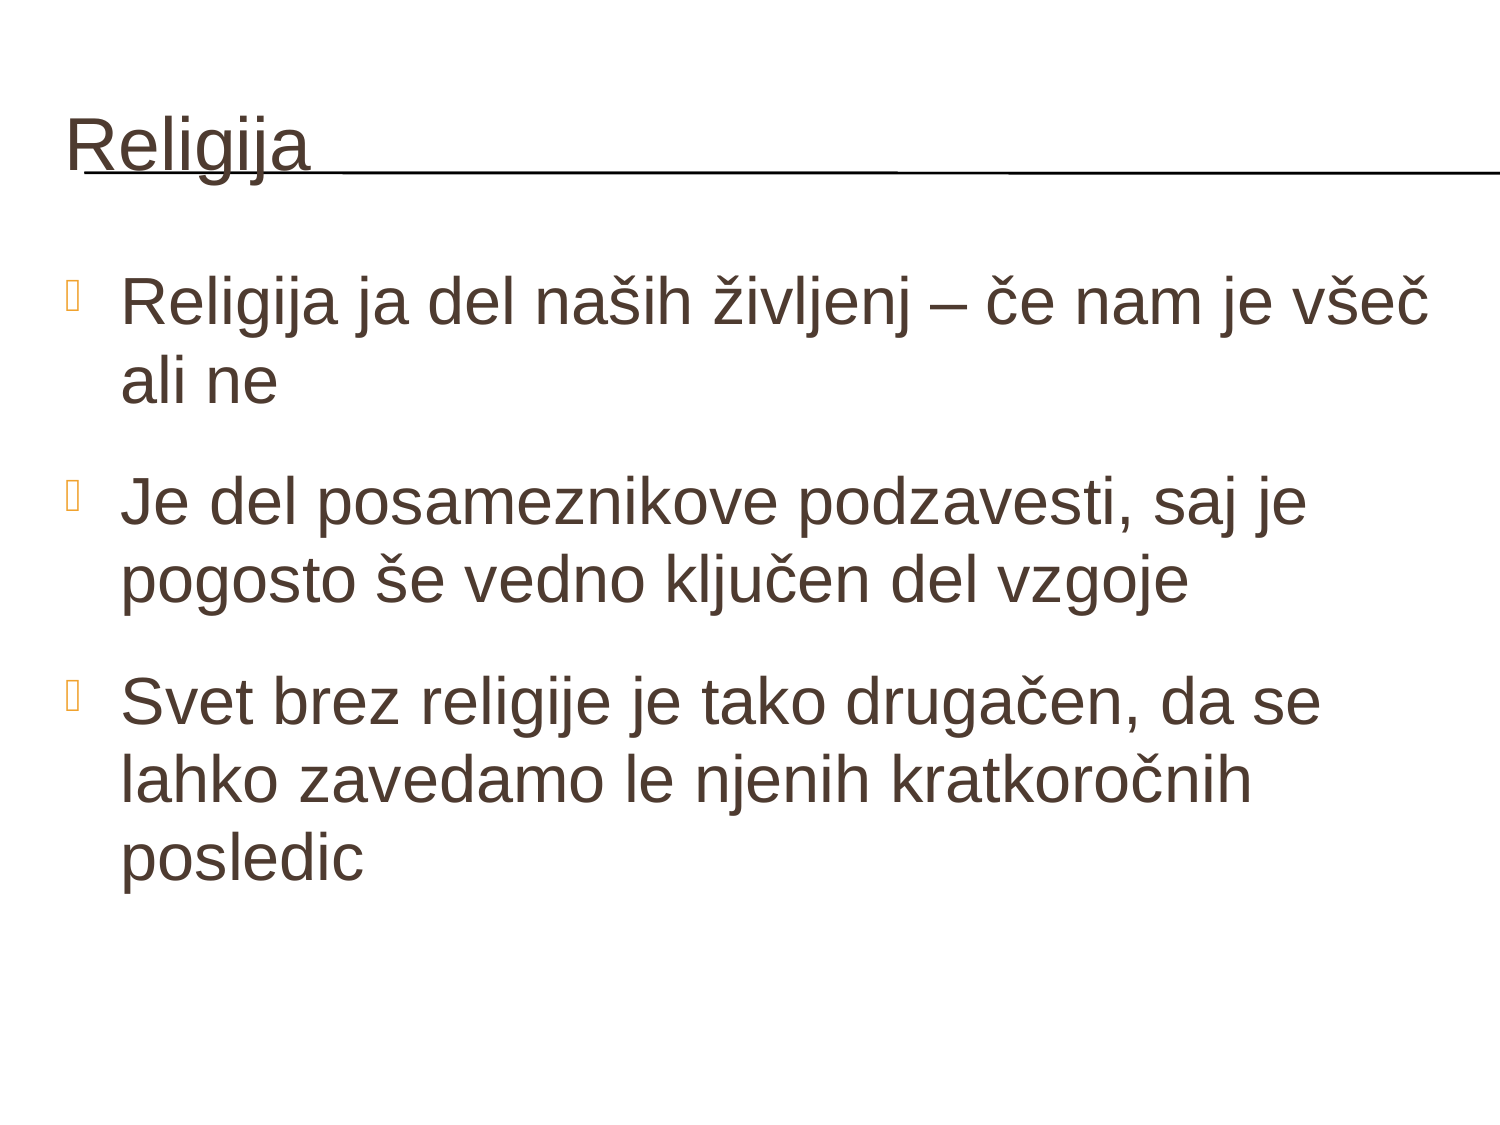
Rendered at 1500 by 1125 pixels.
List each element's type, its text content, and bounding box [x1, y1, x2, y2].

text_box Religija ja del naših življenj – če nam je všeč ali ne Je del posameznikove podzavesti, saj je pogosto še vedno ključen del vzgoje Svet brez religije je tako drugačen, da se lahko zavedamo le njenih kratkoročnih posledic [49, 254, 1475, 998]
title Religija [50, 75, 1475, 213]
